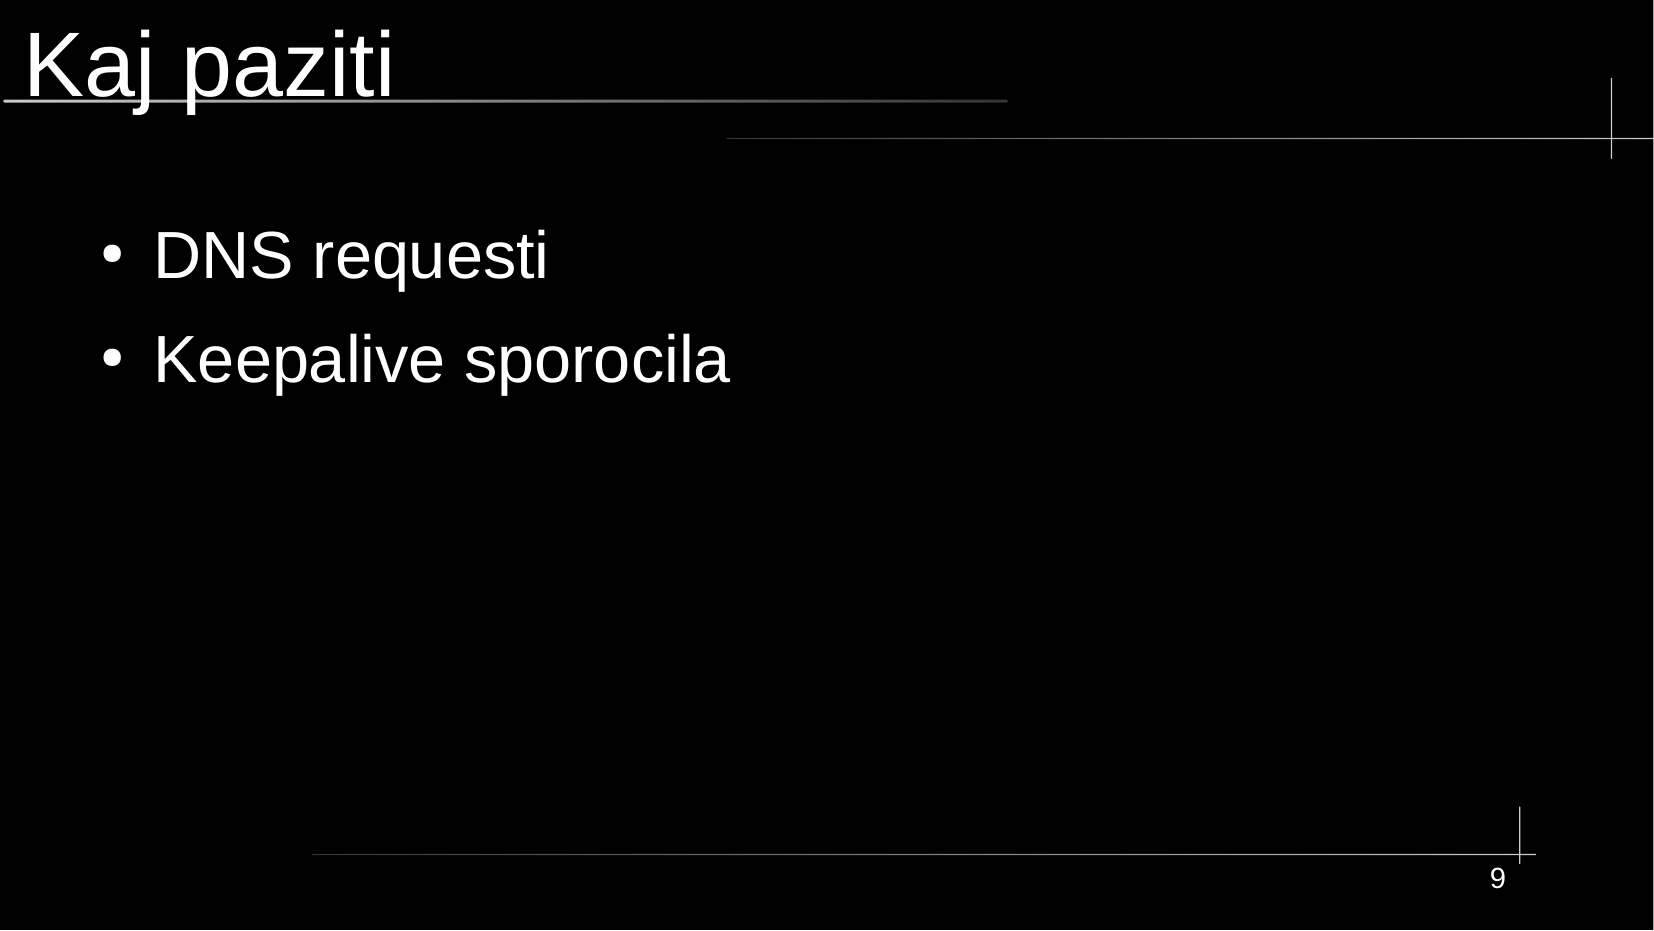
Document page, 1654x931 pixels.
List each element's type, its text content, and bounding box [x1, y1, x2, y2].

title Kaj paziti [23, 11, 1589, 119]
list DNS requesti Keepalive sporocila [82, 217, 1571, 758]
